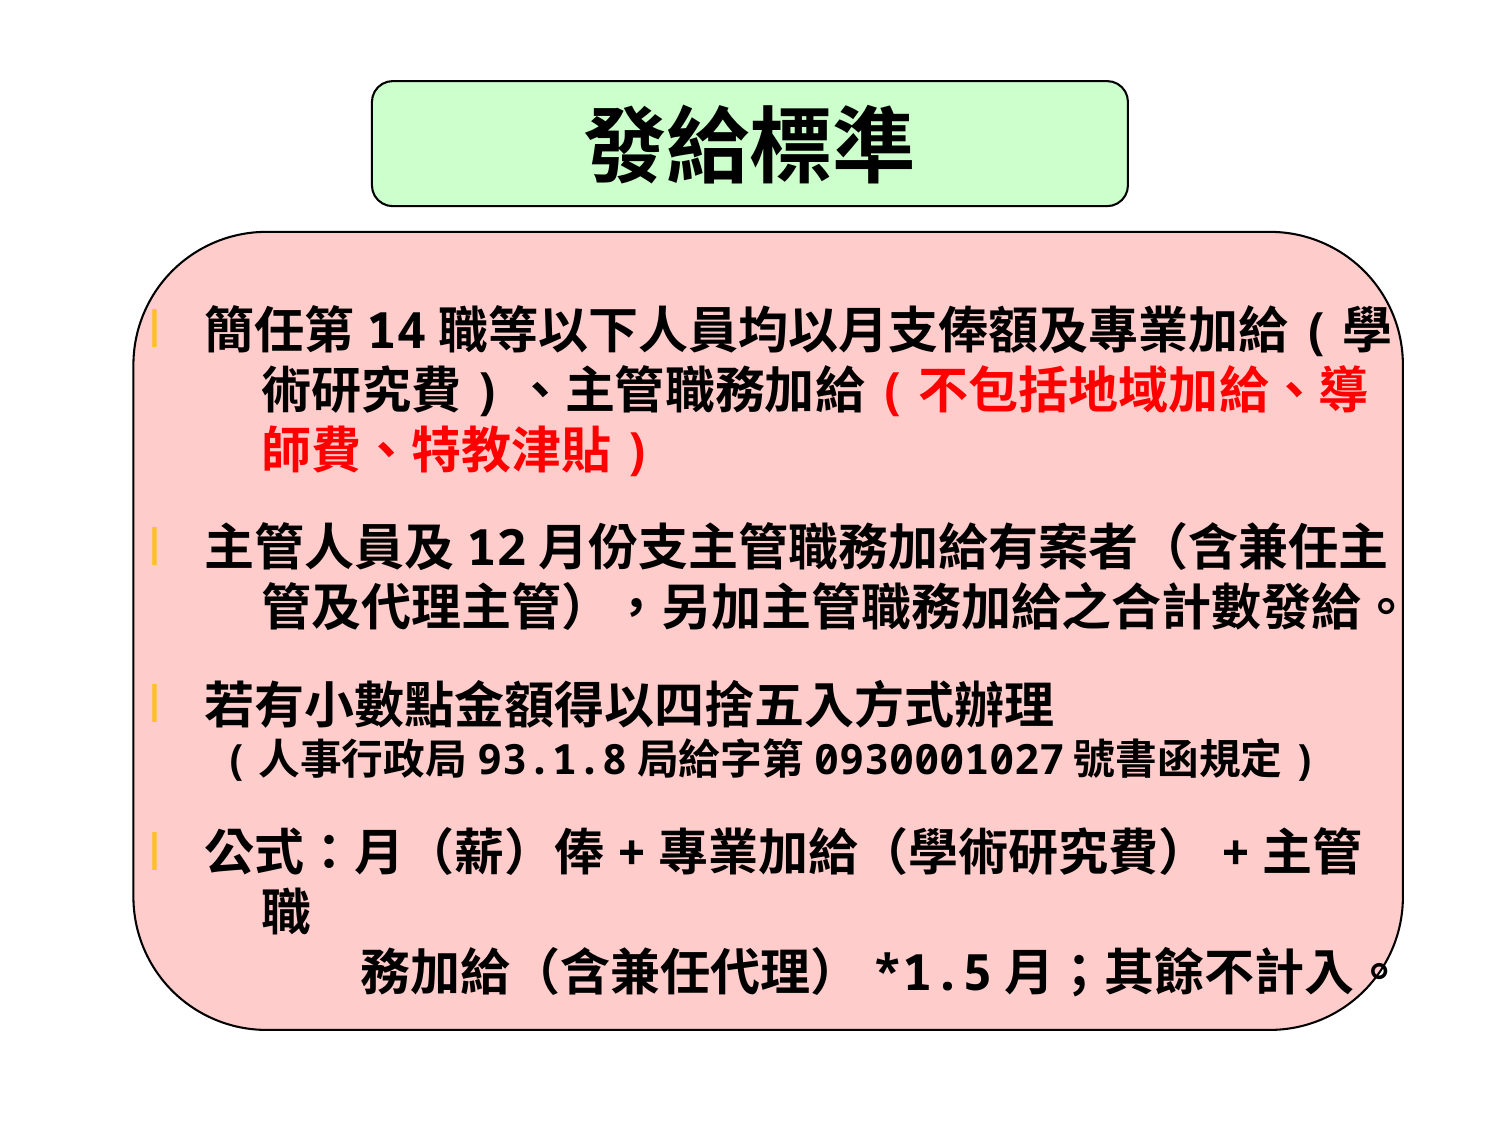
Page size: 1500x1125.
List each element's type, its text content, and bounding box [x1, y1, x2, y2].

text_box [575, 982, 595, 988]
text_box [159, 976, 1376, 1030]
text_box 簡任第14職等以下人員均以月支俸額及專業加給(學術研究費)、主管職務加給(不包括地域加給、導師費、特教津貼) 主管人員及12月份支主管職務加給有案者（含兼任主管及代理主管），另加主管職務加給之合計數發給。 若有小數點金額得以四捨五入方式辦理 (人事行政局93.1.8局給字第0930001027號書函規定) 公式：月（薪）俸+專業加給（學術研究費）+主管職 務加給（含兼任代理）*1.5月；其餘不計入。 [133, 290, 1409, 976]
text_box [489, 978, 499, 987]
text_box [444, 976, 450, 984]
text_box 發給標準 [371, 81, 1128, 207]
text_box [156, 231, 1380, 290]
text_box [1264, 981, 1271, 987]
